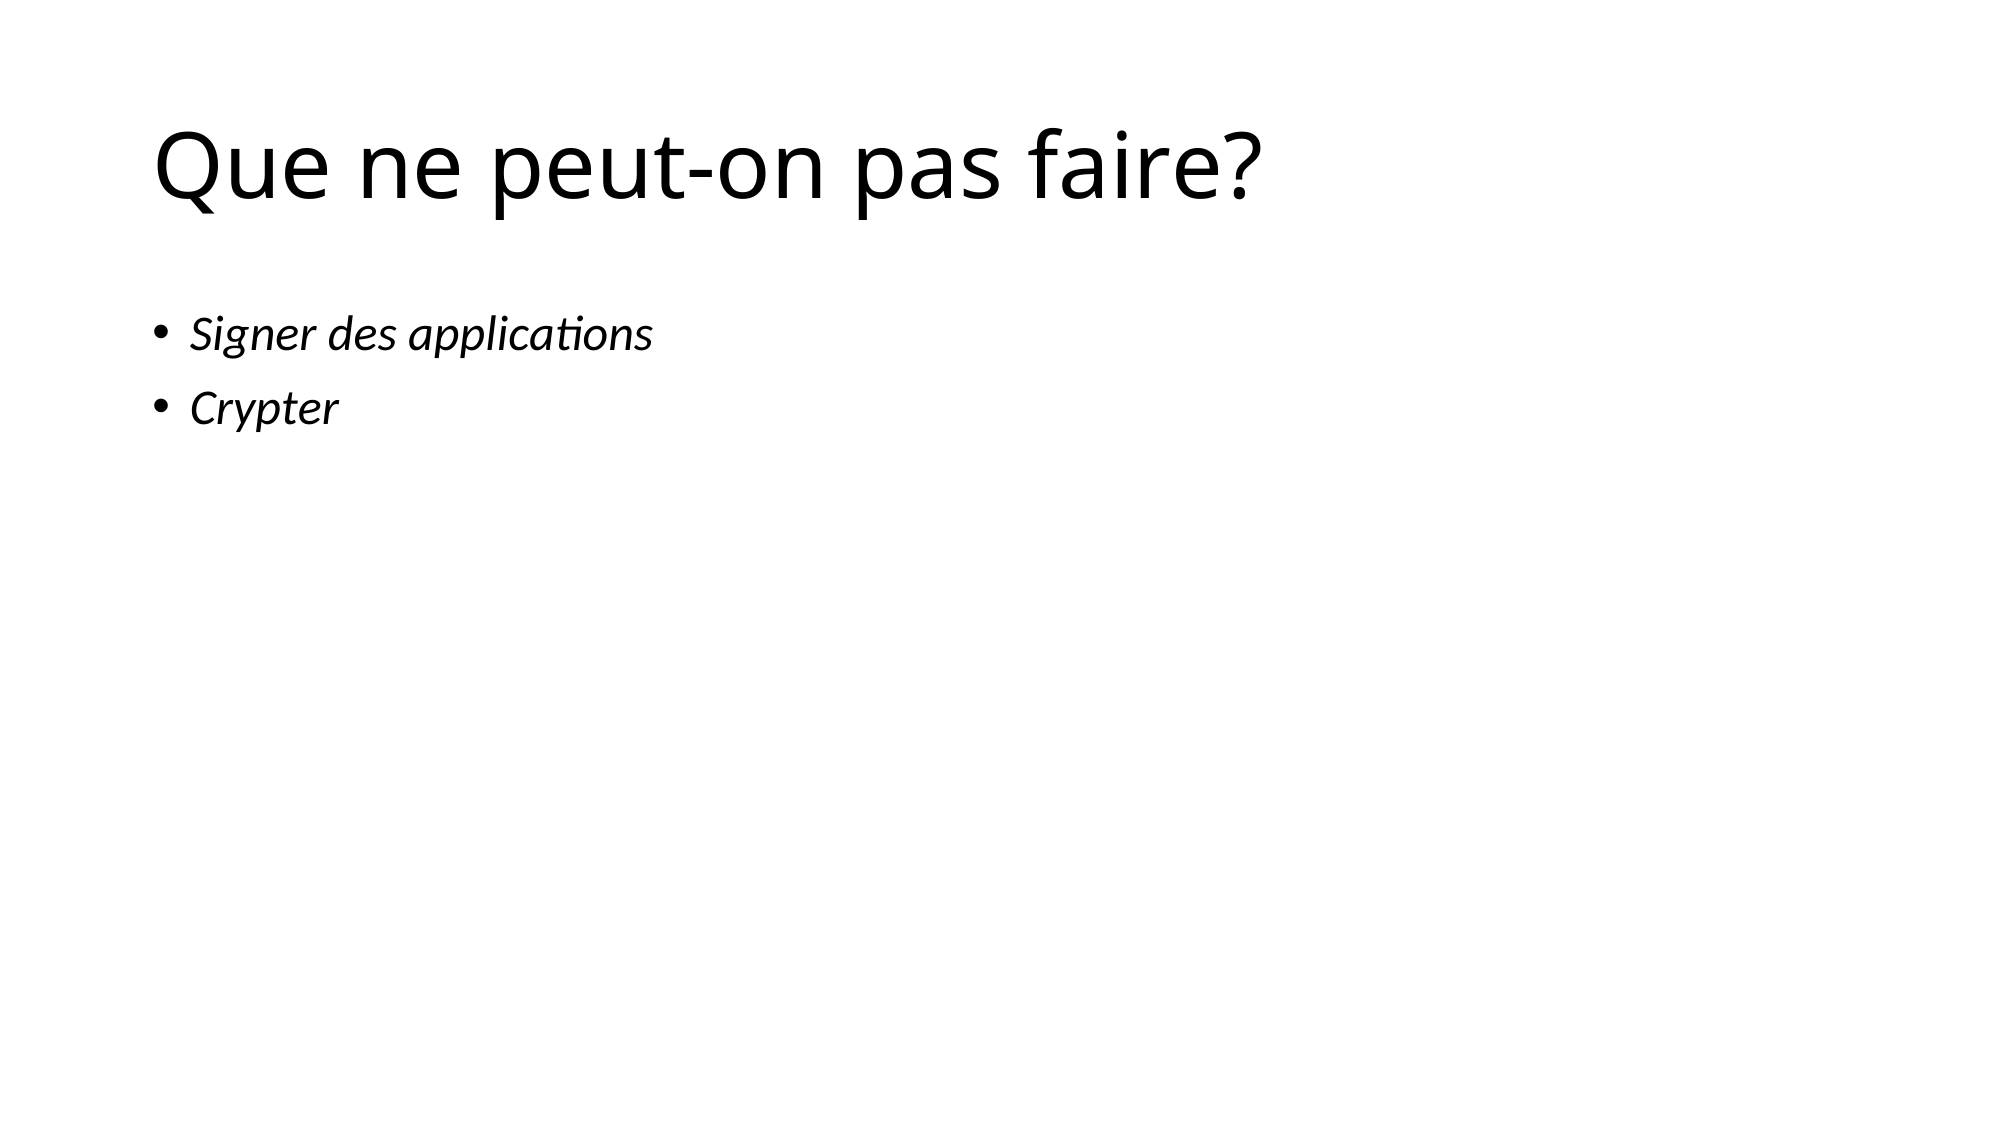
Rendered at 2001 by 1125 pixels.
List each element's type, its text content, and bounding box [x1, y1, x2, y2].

text_box Signer des applications Crypter [137, 299, 1863, 1014]
text_box Que ne peut-on pas faire? [137, 59, 1863, 278]
